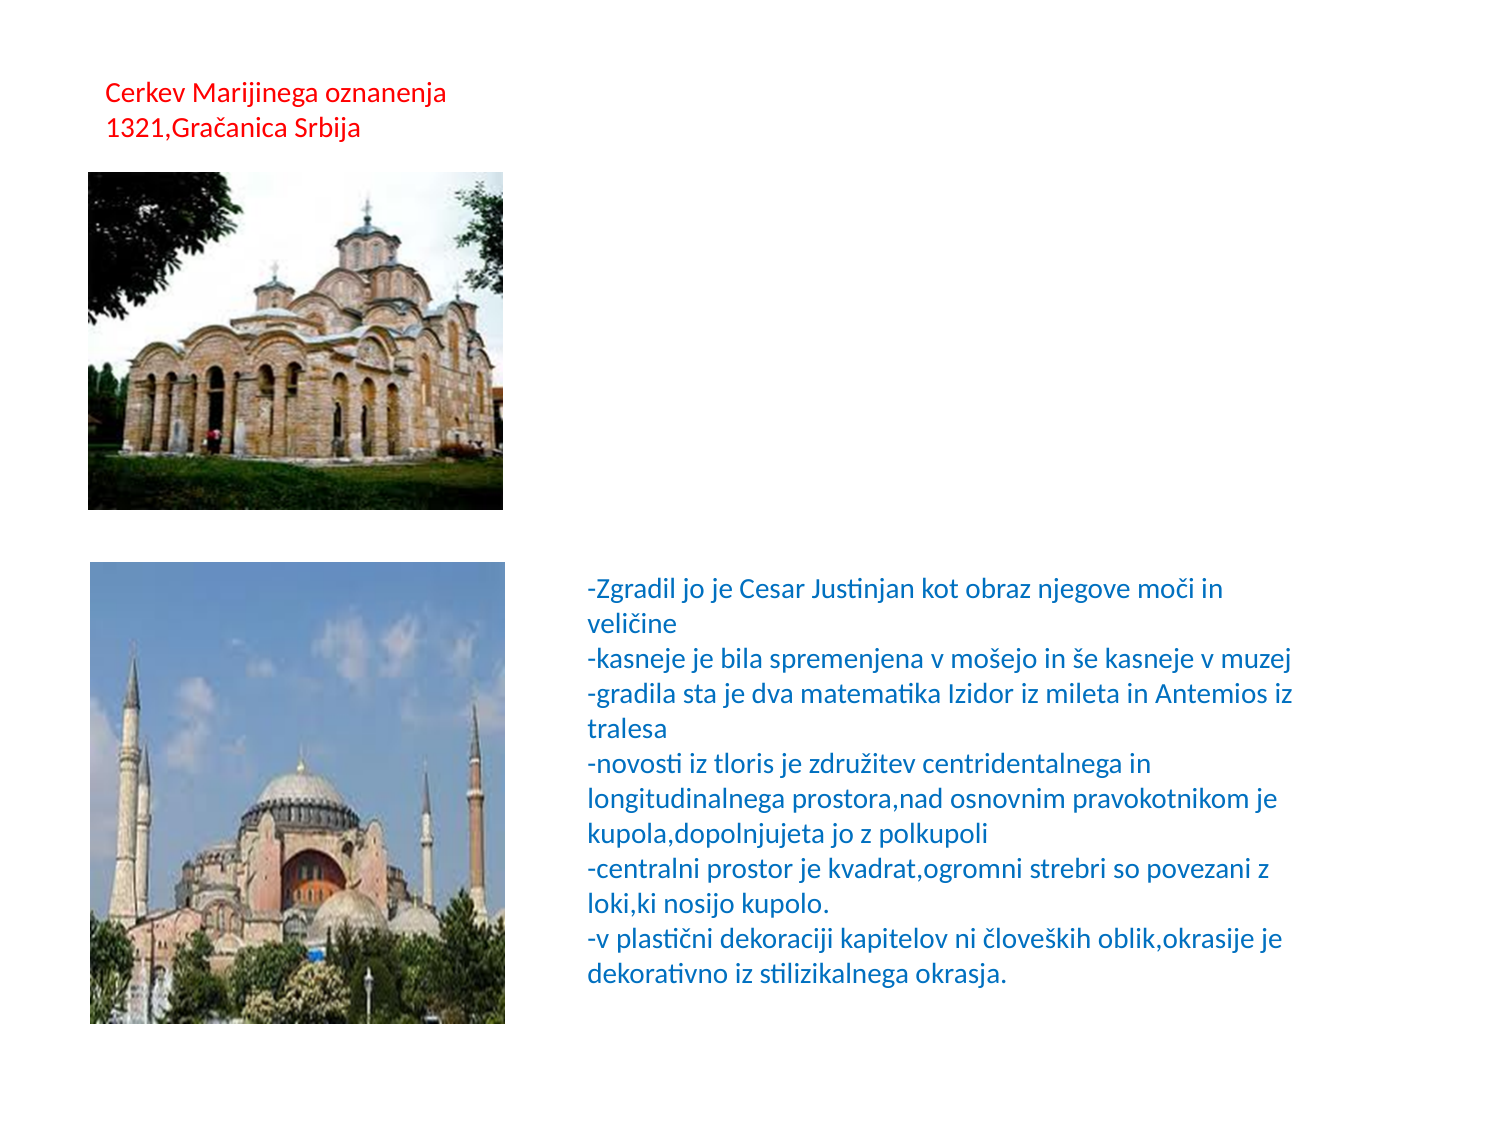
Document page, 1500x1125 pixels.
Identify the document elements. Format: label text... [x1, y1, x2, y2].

text_box Cerkev Marijinega oznanenja 1321,Gračanica Srbija [90, 66, 503, 152]
picture [88, 172, 503, 510]
picture [90, 562, 505, 1024]
text_box -Zgradil jo je Cesar Justinjan kot obraz njegove moči in veličine -kasneje je bila spremenjena v mošejo in še kasneje v muzej -gradila sta je dva matematika Izidor iz mileta in Antemios iz tralesa -novosti iz tloris je združitev centridentalnega in longitudinalnega prostora,nad osnovnim pravokotnikom je kupola,dopolnjujeta jo z polkupoli -centralni prostor je kvadrat,ogromni strebri so povezani z loki,ki nosijo kupolo. -v plastični dekoraciji kapitelov ni človeških oblik,okrasije je dekorativno iz stilizikalnega okrasja. [572, 562, 1323, 997]
